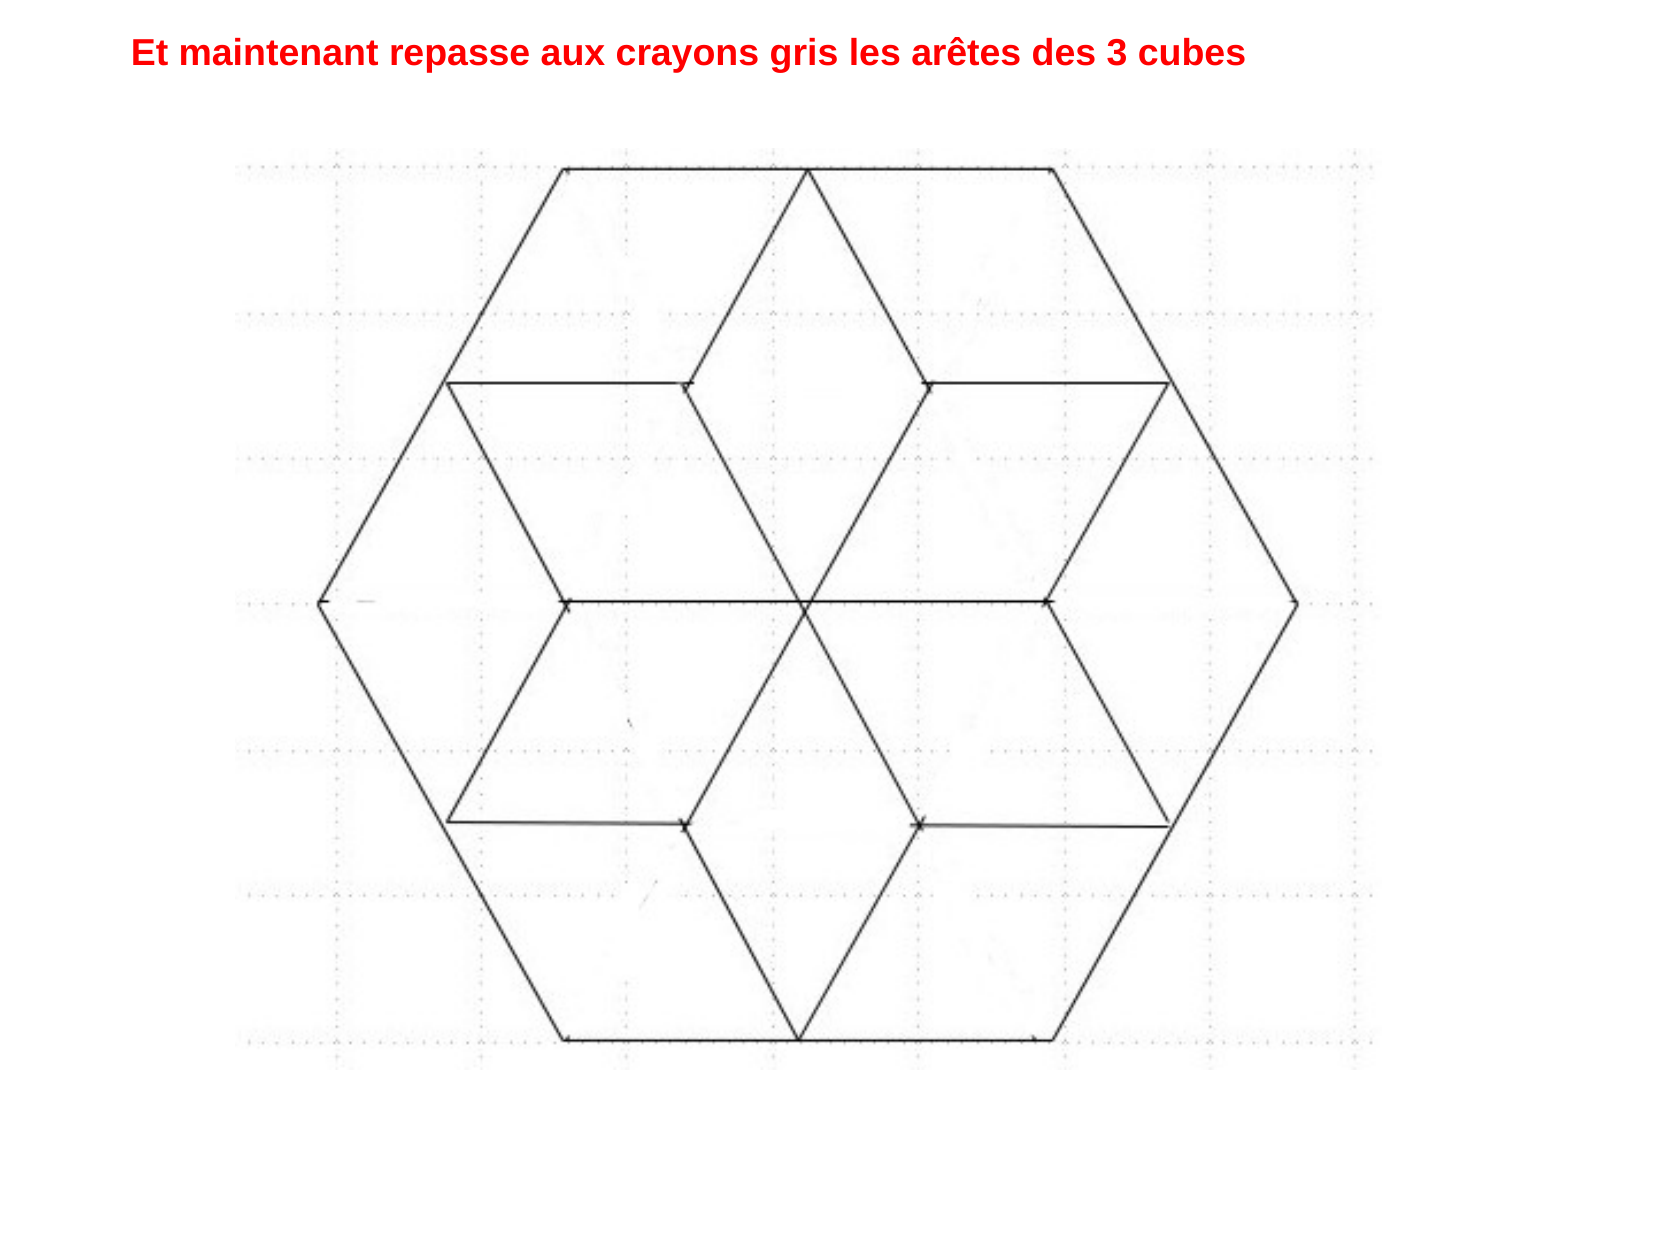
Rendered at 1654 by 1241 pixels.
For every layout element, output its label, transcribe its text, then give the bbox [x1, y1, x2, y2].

picture [235, 148, 1382, 1070]
text_box Et maintenant repasse aux crayons gris les arêtes des 3 cubes [115, 23, 1523, 123]
